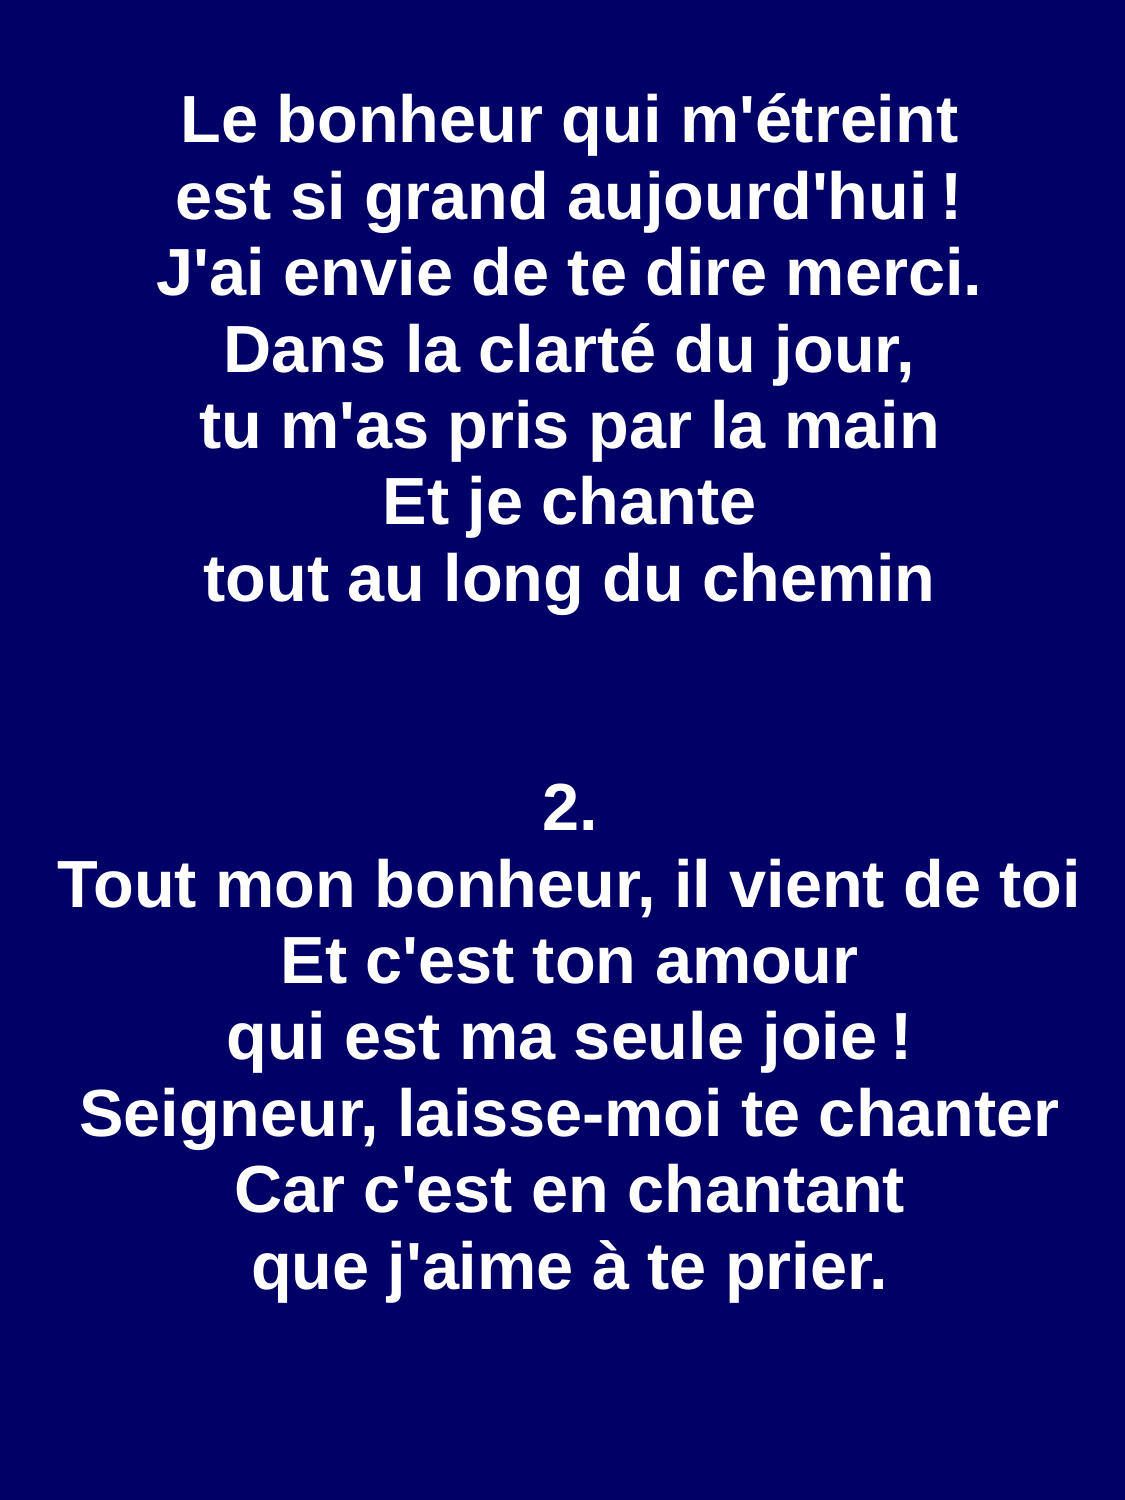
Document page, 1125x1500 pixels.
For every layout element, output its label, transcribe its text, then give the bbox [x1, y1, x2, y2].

text_box Le bonheur qui m'étreint est si grand aujourd'hui ! J'ai envie de te dire merci. Dans la clarté du jour, tu m'as pris par la main Et je chante tout au long du chemin 2. Tout mon bonheur, il vient de toi Et c'est ton amour qui est ma seule joie ! Seigneur, laisse-moi te chanter Car c'est en chantant que j'aime à te prier. [6, 11, 1125, 1382]
